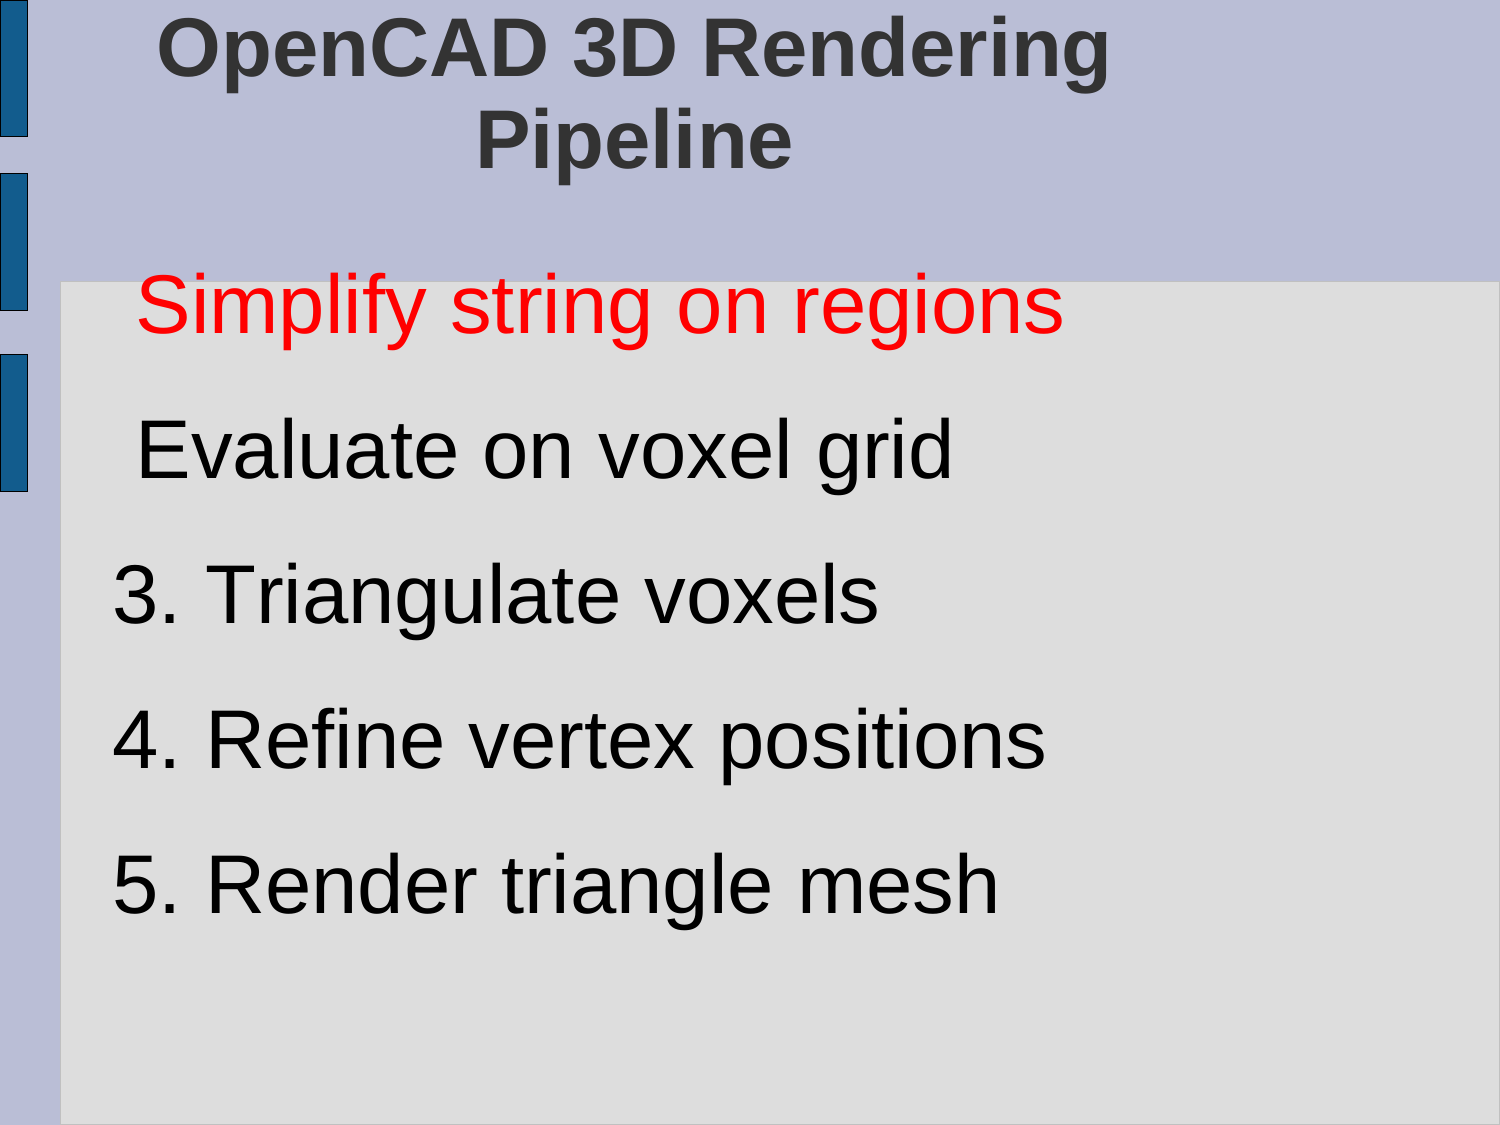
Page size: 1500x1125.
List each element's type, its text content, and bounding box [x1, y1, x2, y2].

title OpenCAD 3D Rendering Pipeline [0, 0, 1270, 195]
text_box Simplify string on regions Evaluate on voxel grid 3. Triangulate voxels 4. Refine vertex positions 5. Render triangle mesh [97, 250, 1431, 940]
